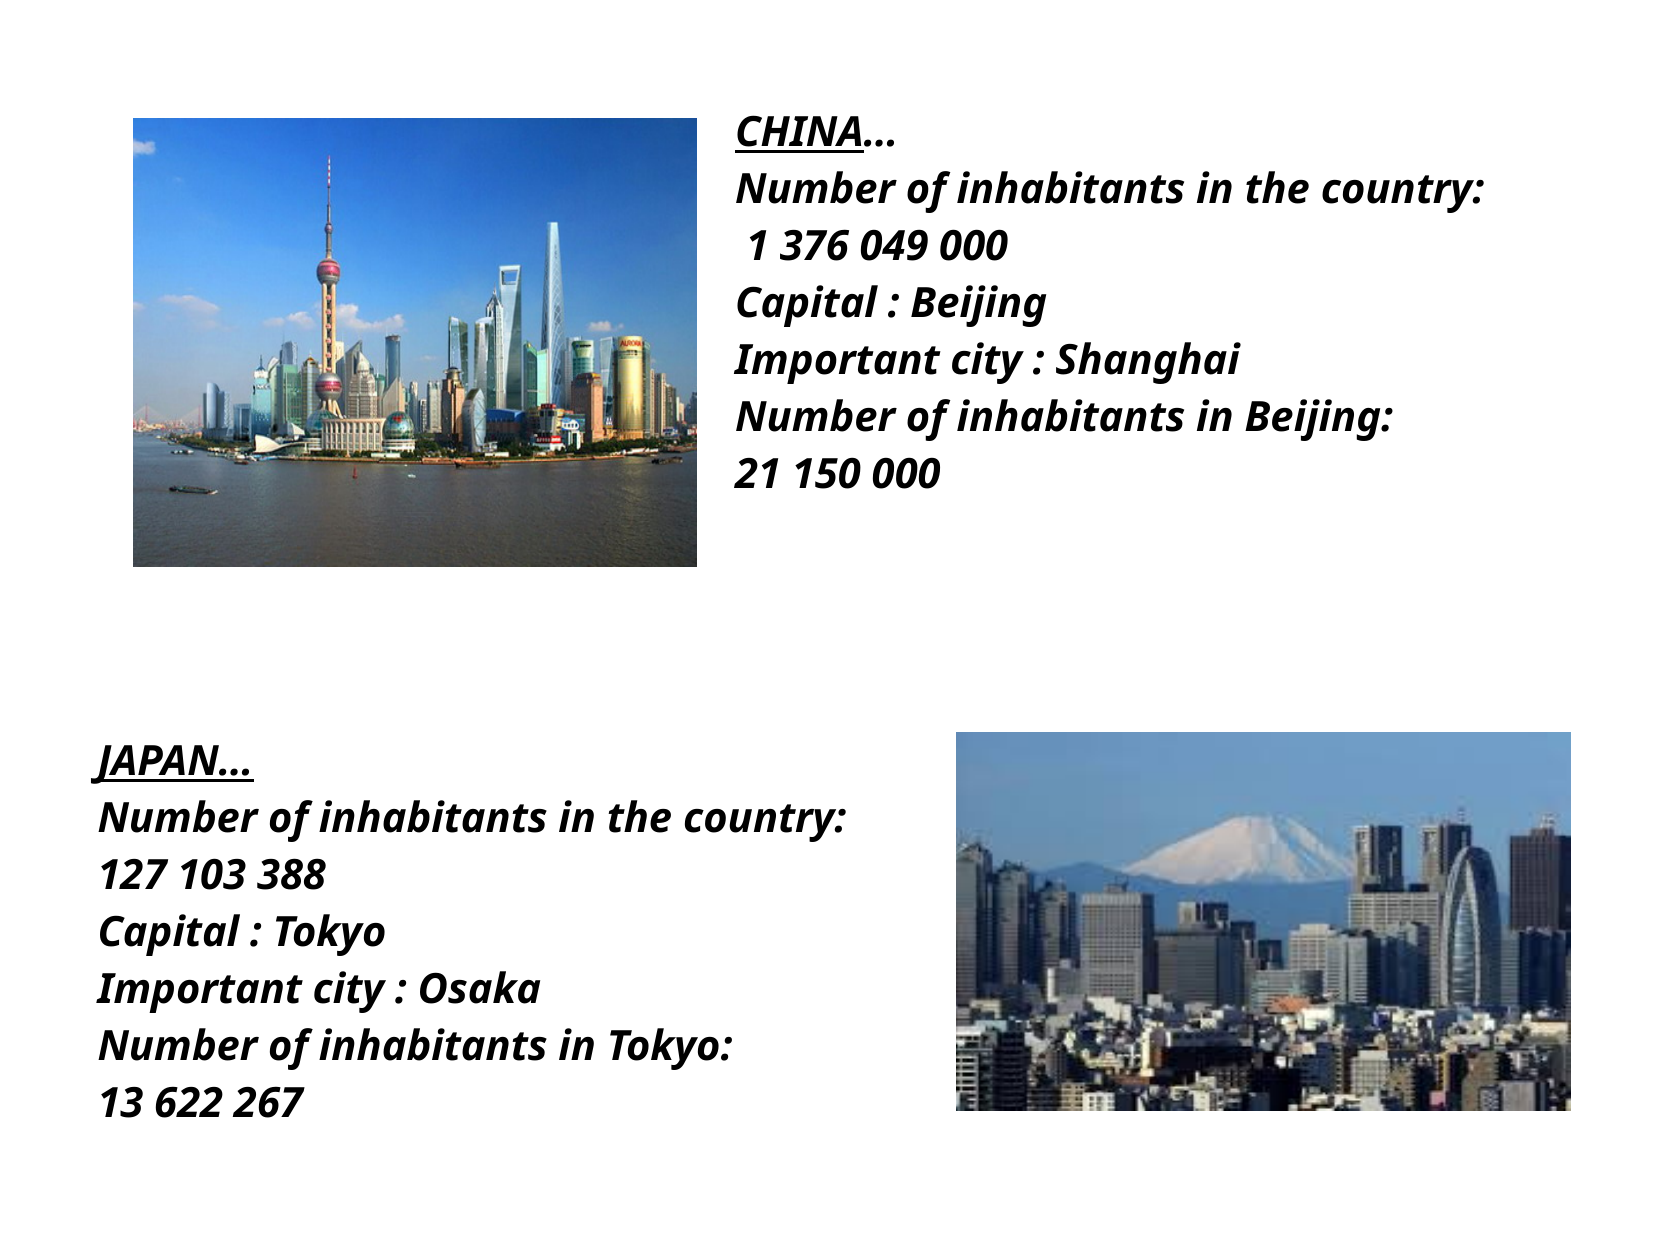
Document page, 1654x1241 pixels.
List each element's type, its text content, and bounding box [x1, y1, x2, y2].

picture [956, 732, 1571, 1111]
text_box CHINA… Number of inhabitants in the country: 1 376 049 000 Capital : Beijing Important city : Shanghai Number of inhabitants in Beijing: 21 150 000 [720, 94, 1583, 576]
picture [133, 118, 697, 567]
text_box JAPAN… Number of inhabitants in the country: 127 103 388 Capital : Tokyo Important city : Osaka Number of inhabitants in Tokyo: 13 622 267 [82, 723, 898, 1182]
